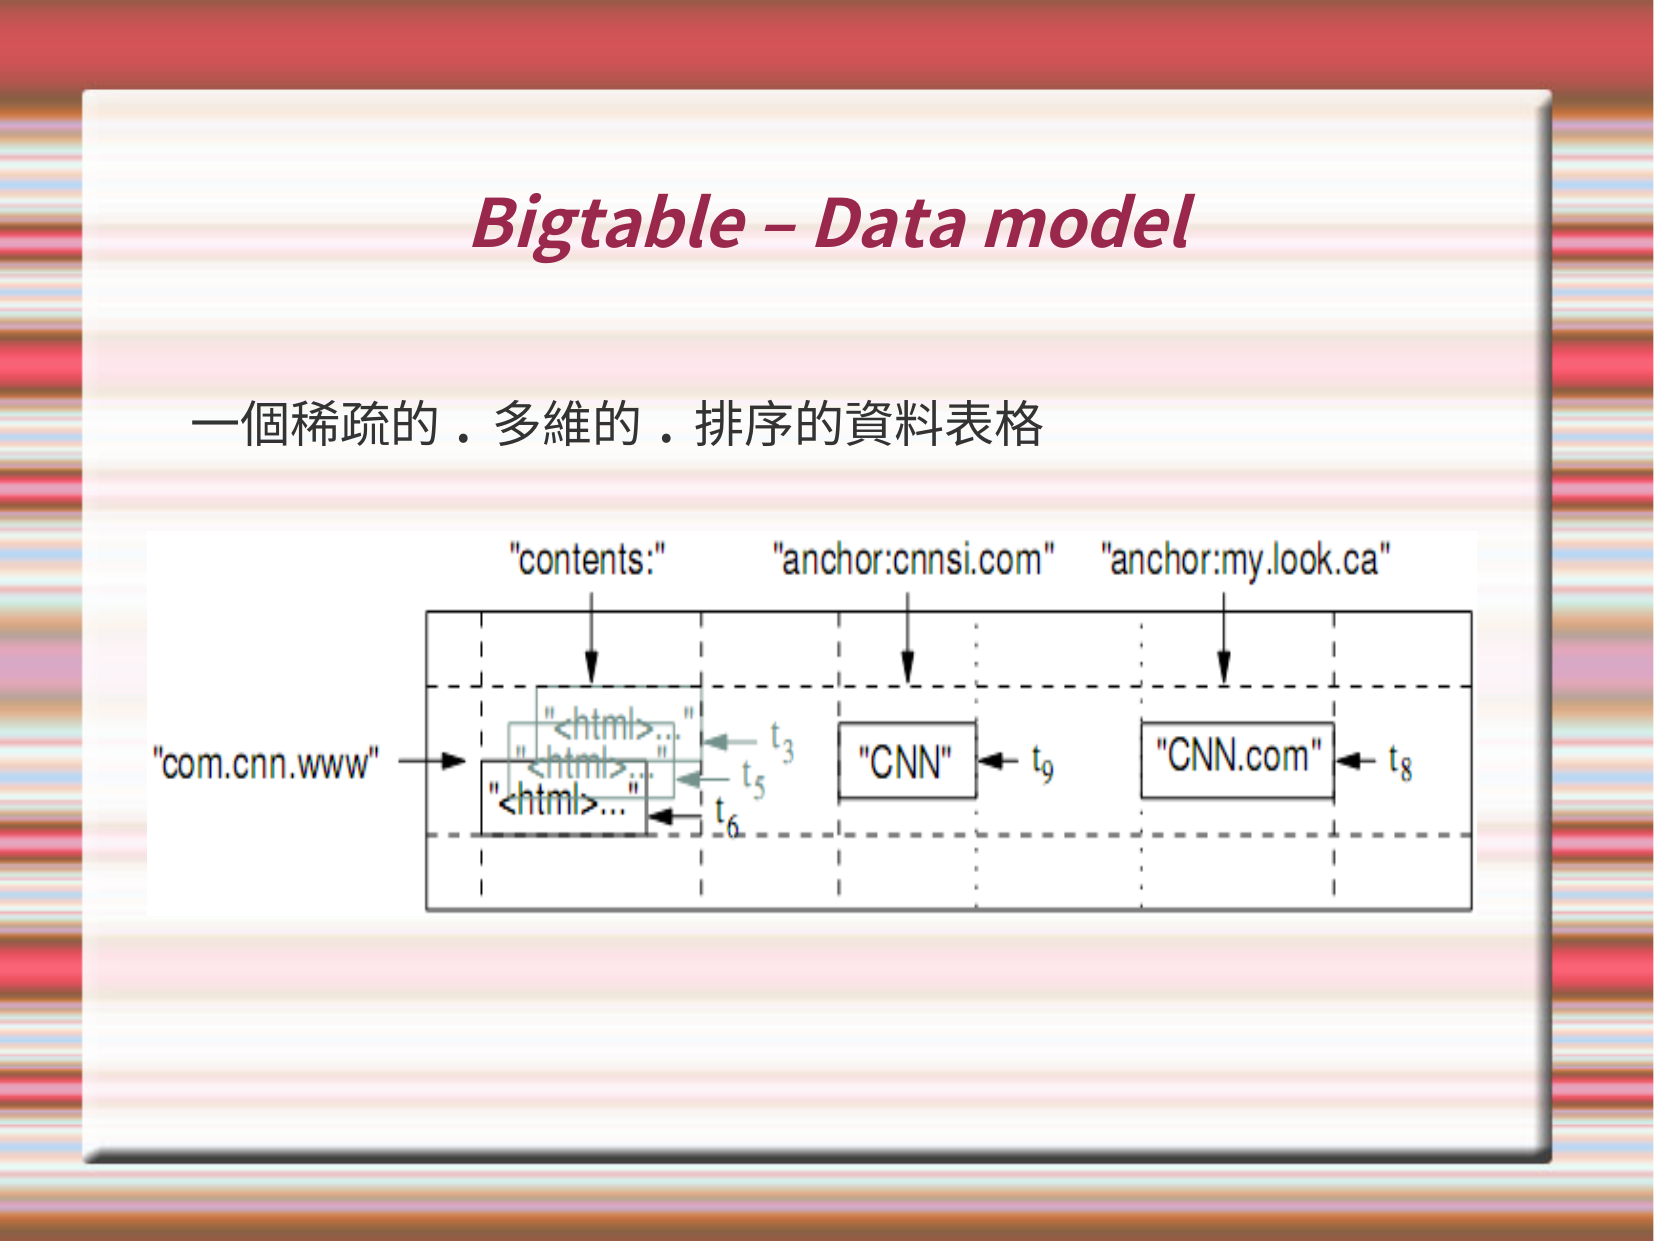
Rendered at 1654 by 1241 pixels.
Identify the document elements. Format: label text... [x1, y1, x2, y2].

list 一個稀疏的.多維的.排序的資料表格 [178, 364, 1570, 1147]
title Bigtable – Data model [121, 114, 1534, 322]
picture [0, 0, 1654, 1241]
